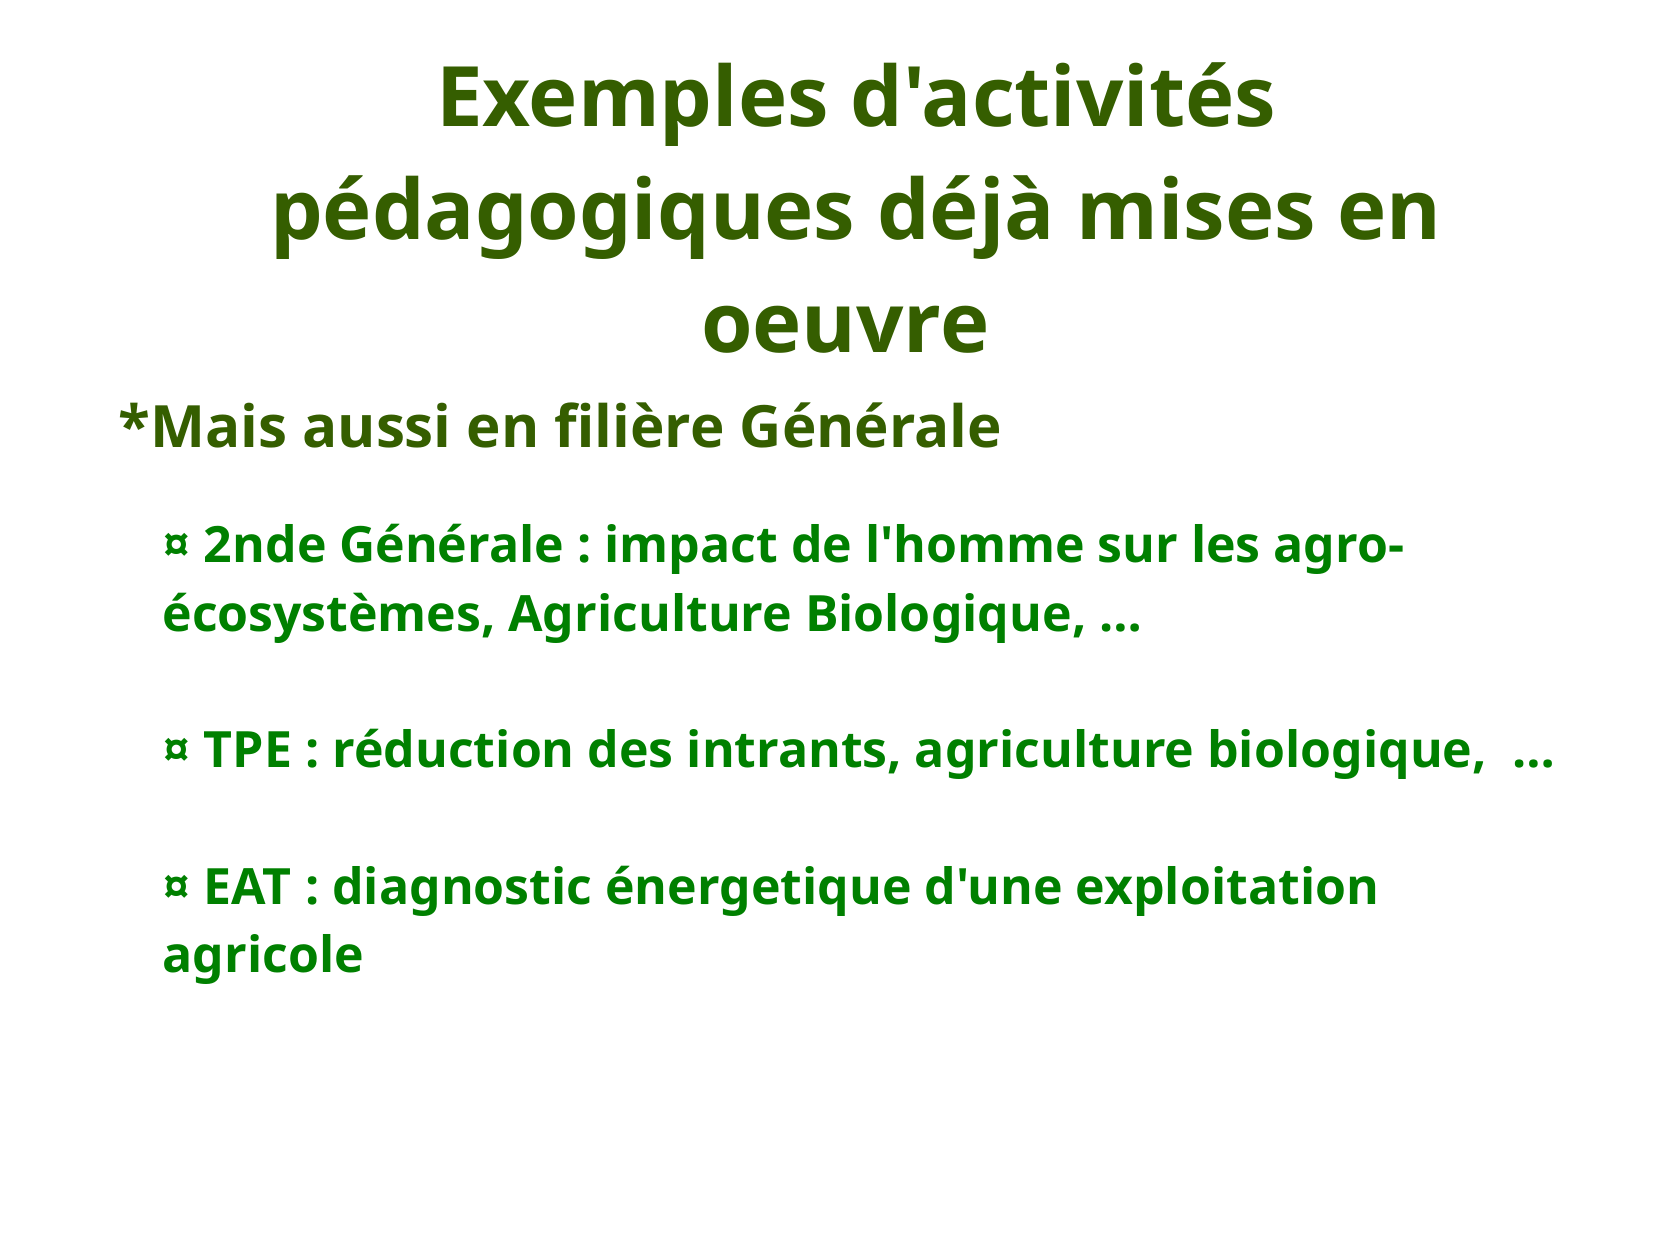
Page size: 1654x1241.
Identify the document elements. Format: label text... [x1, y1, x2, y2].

text_box *Mais aussi en filière Générale [88, 377, 1093, 497]
text_box Exemples d'activités pédagogiques déjà mises en oeuvre [206, 29, 1506, 234]
text_box ¤ 2nde Générale : impact de l'homme sur les agro-écosystèmes, Agriculture Biologique, … ¤ TPE : réduction des intrants, agriculture biologique, … ¤ EAT : diagnostic énergetique d'une exploitation agricole [147, 501, 1595, 916]
